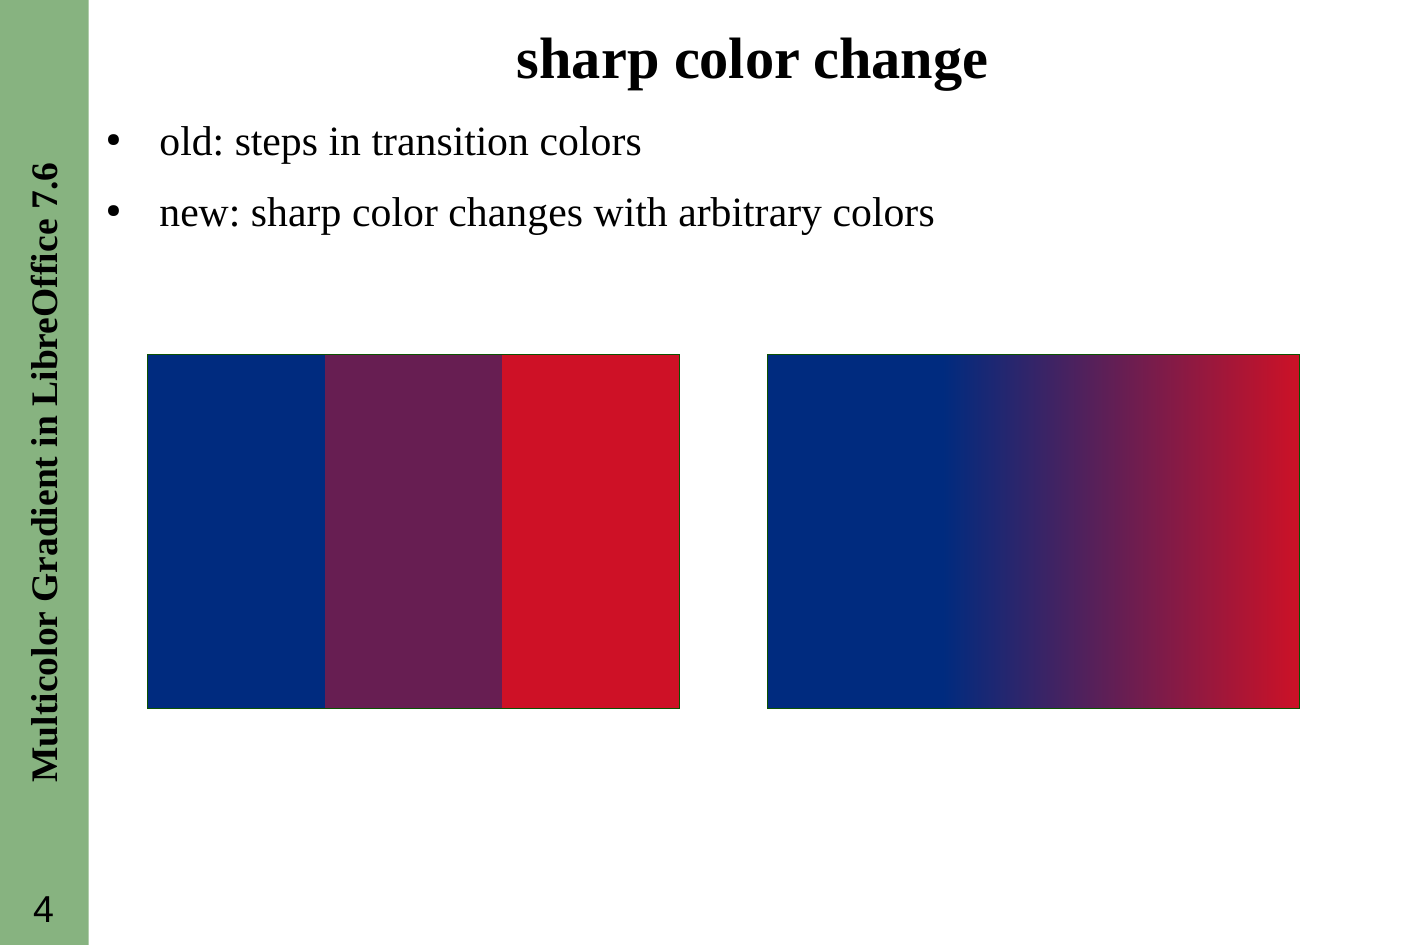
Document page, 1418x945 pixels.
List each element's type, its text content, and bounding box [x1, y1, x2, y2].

list old: steps in transition colors new: sharp color changes with arbitrary colors [88, 118, 1300, 296]
text_box [767, 354, 1300, 709]
title sharp color change [88, 0, 1418, 119]
text_box [147, 354, 680, 709]
